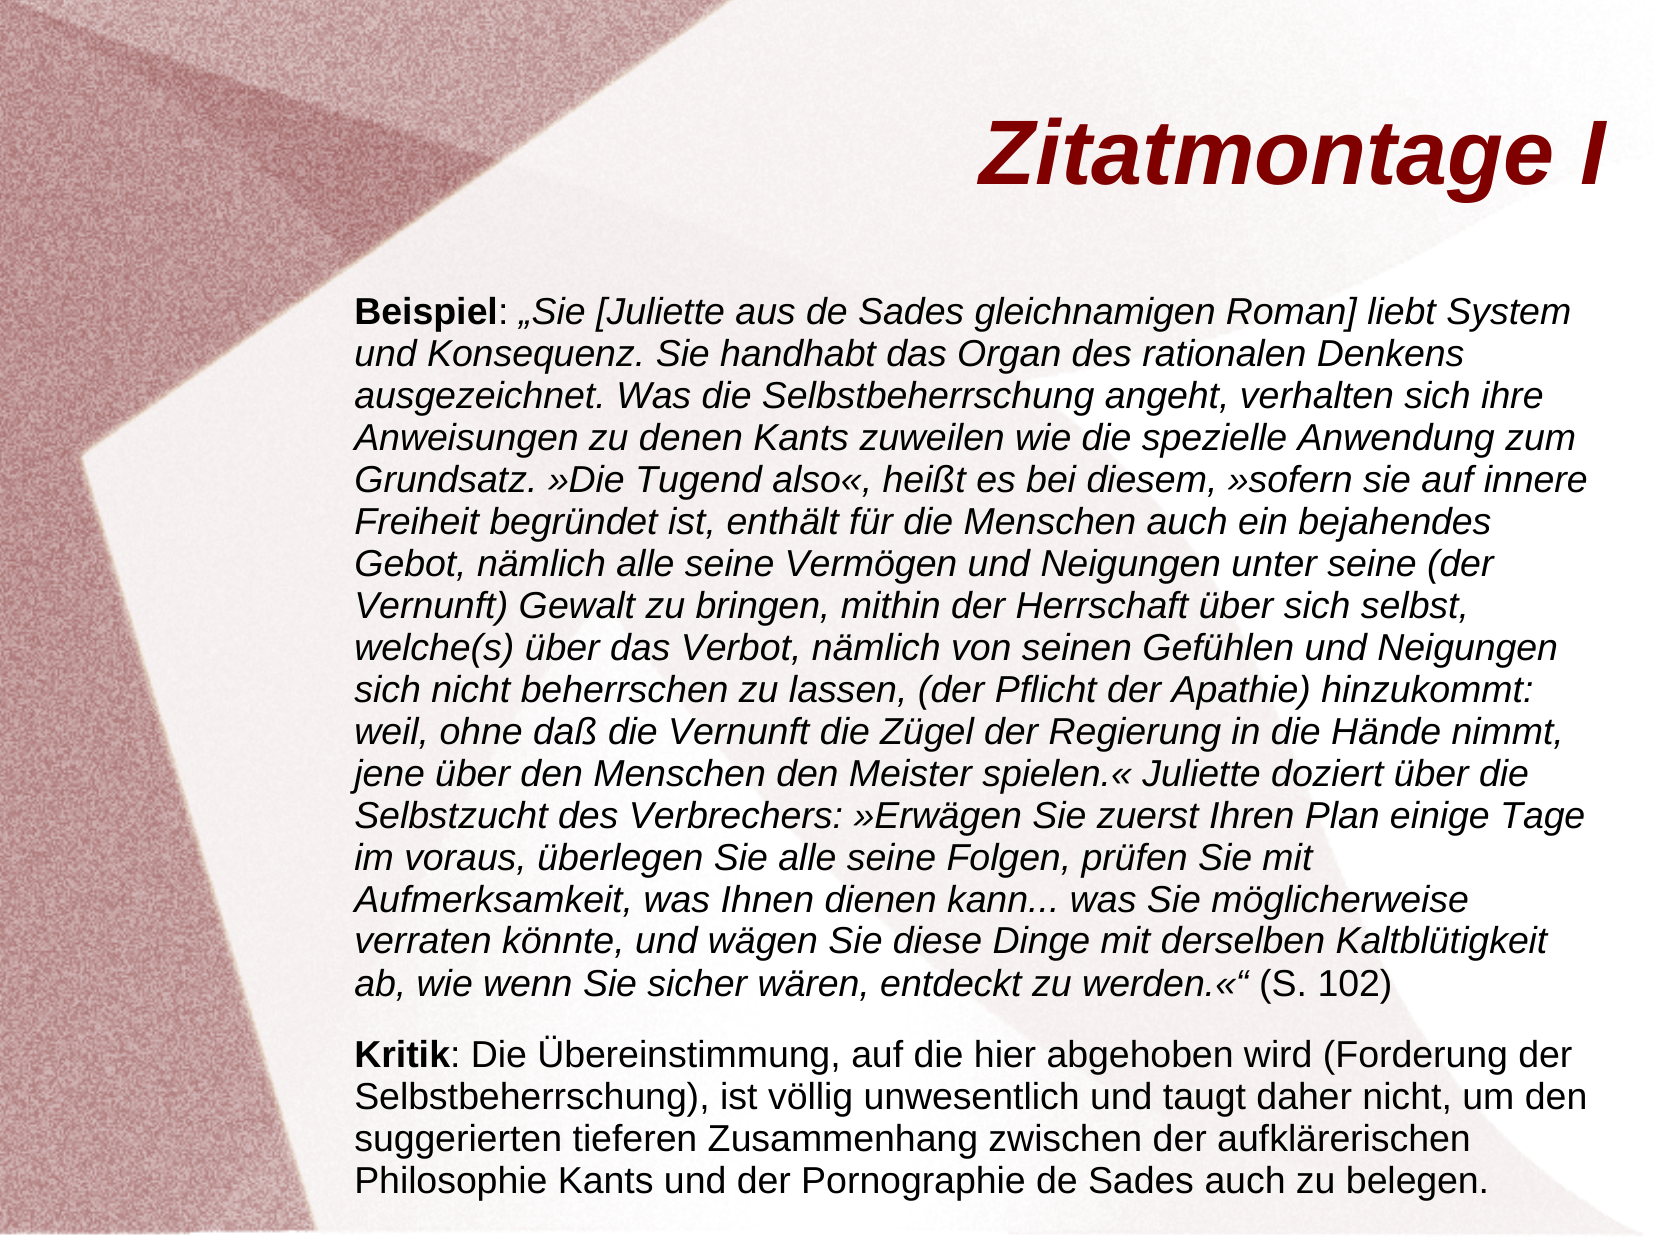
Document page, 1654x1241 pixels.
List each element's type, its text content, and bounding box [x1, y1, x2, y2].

title Zitatmontage I [596, 56, 1607, 250]
picture [0, 0, 1654, 1241]
list Beispiel: „Sie [Juliette aus de Sades gleichnamigen Roman] liebt System und Konsequenz. Sie handhabt das Organ des rationalen Denkens ausgezeichnet. Was die Selbstbeherrschung angeht, verhalten sich ihre Anweisungen zu denen Kants zuweilen wie die spezielle Anwendung zum Grundsatz. »Die Tugend also«, heißt es bei diesem, »sofern sie auf innere Freiheit begründet ist, enthält für die Menschen auch ein bejahendes Gebot, nämlich alle seine Vermögen und Neigungen unter seine (der Vernunft) Gewalt zu bringen, mithin der Herrschaft über sich selbst, welche(s) über das Verbot, nämlich von seinen Gefühlen und Neigungen sich nicht beherrschen zu lassen, (der Pflicht der Apathie) hinzukommt: weil, ohne daß die Vernunft die Zügel der Regierung in die Hände nimmt, jene über den Menschen den Meister spielen.« Juliette doziert über die Selbstzucht des Verbrechers: »Erwägen Sie zuerst Ihren Plan einige Tage im voraus, überlegen Sie alle seine Folgen, prüfen Sie mit Aufmerksamkeit, was Ihnen dienen kann... was Sie möglicherweise verraten könnte, und wägen Sie diese Dinge mit derselben Kaltblütigkeit ab, wie wenn Sie sicher wären, entdeckt zu werden.«“ (S. 102) Kritik: Die Übereinstimmung, auf die hier abgehoben wird (Forderung der Selbstbeherrschung), ist völlig unwesentlich und taugt daher nicht, um den suggerierten tieferen Zusammenhang zwischen der aufklärerischen Philosophie Kants und der Pornographie de Sades auch zu belegen. [354, 290, 1601, 1202]
